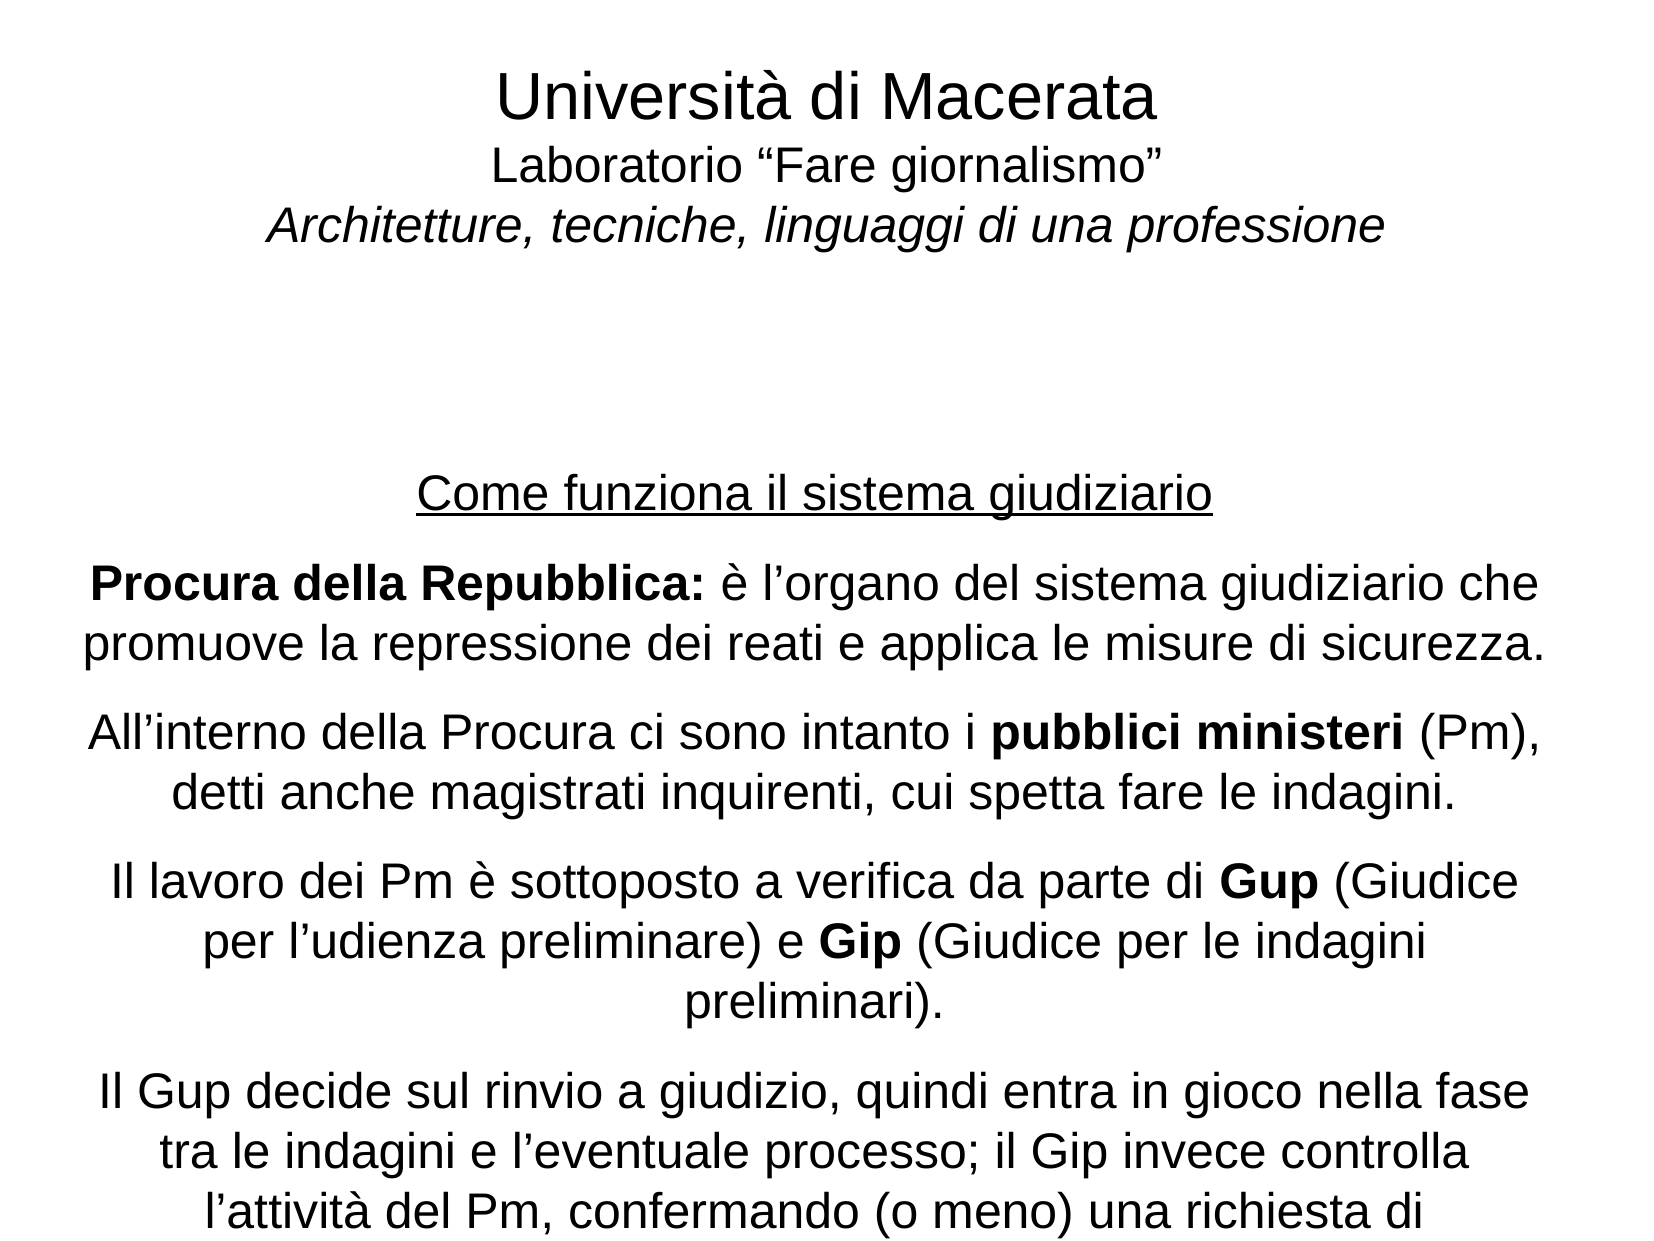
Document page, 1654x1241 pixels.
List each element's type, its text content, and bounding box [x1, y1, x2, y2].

subtitle Come funziona il sistema giudiziario Procura della Repubblica: è l’organo del sistema giudiziario che promuove la repressione dei reati e applica le misure di sicurezza. All’interno della Procura ci sono intanto i pubblici ministeri (Pm), detti anche magistrati inquirenti, cui spetta fare le indagini. Il lavoro dei Pm è sottoposto a verifica da parte di Gup (Giudice per l’udienza preliminare) e Gip (Giudice per le indagini preliminari). Il Gup decide sul rinvio a giudizio, quindi entra in gioco nella fase tra le indagini e l’eventuale processo; il Gip invece controlla l’attività del Pm, confermando (o meno) una richiesta di archiviazione o un arresto. Spetta sempre al Gip autorizzare eventuali intercettazioni telefoniche. [82, 291, 1571, 1235]
title Università di Macerata Laboratorio “Fare giornalismo” Architetture, tecniche, linguaggi di una professione [82, 49, 1571, 257]
